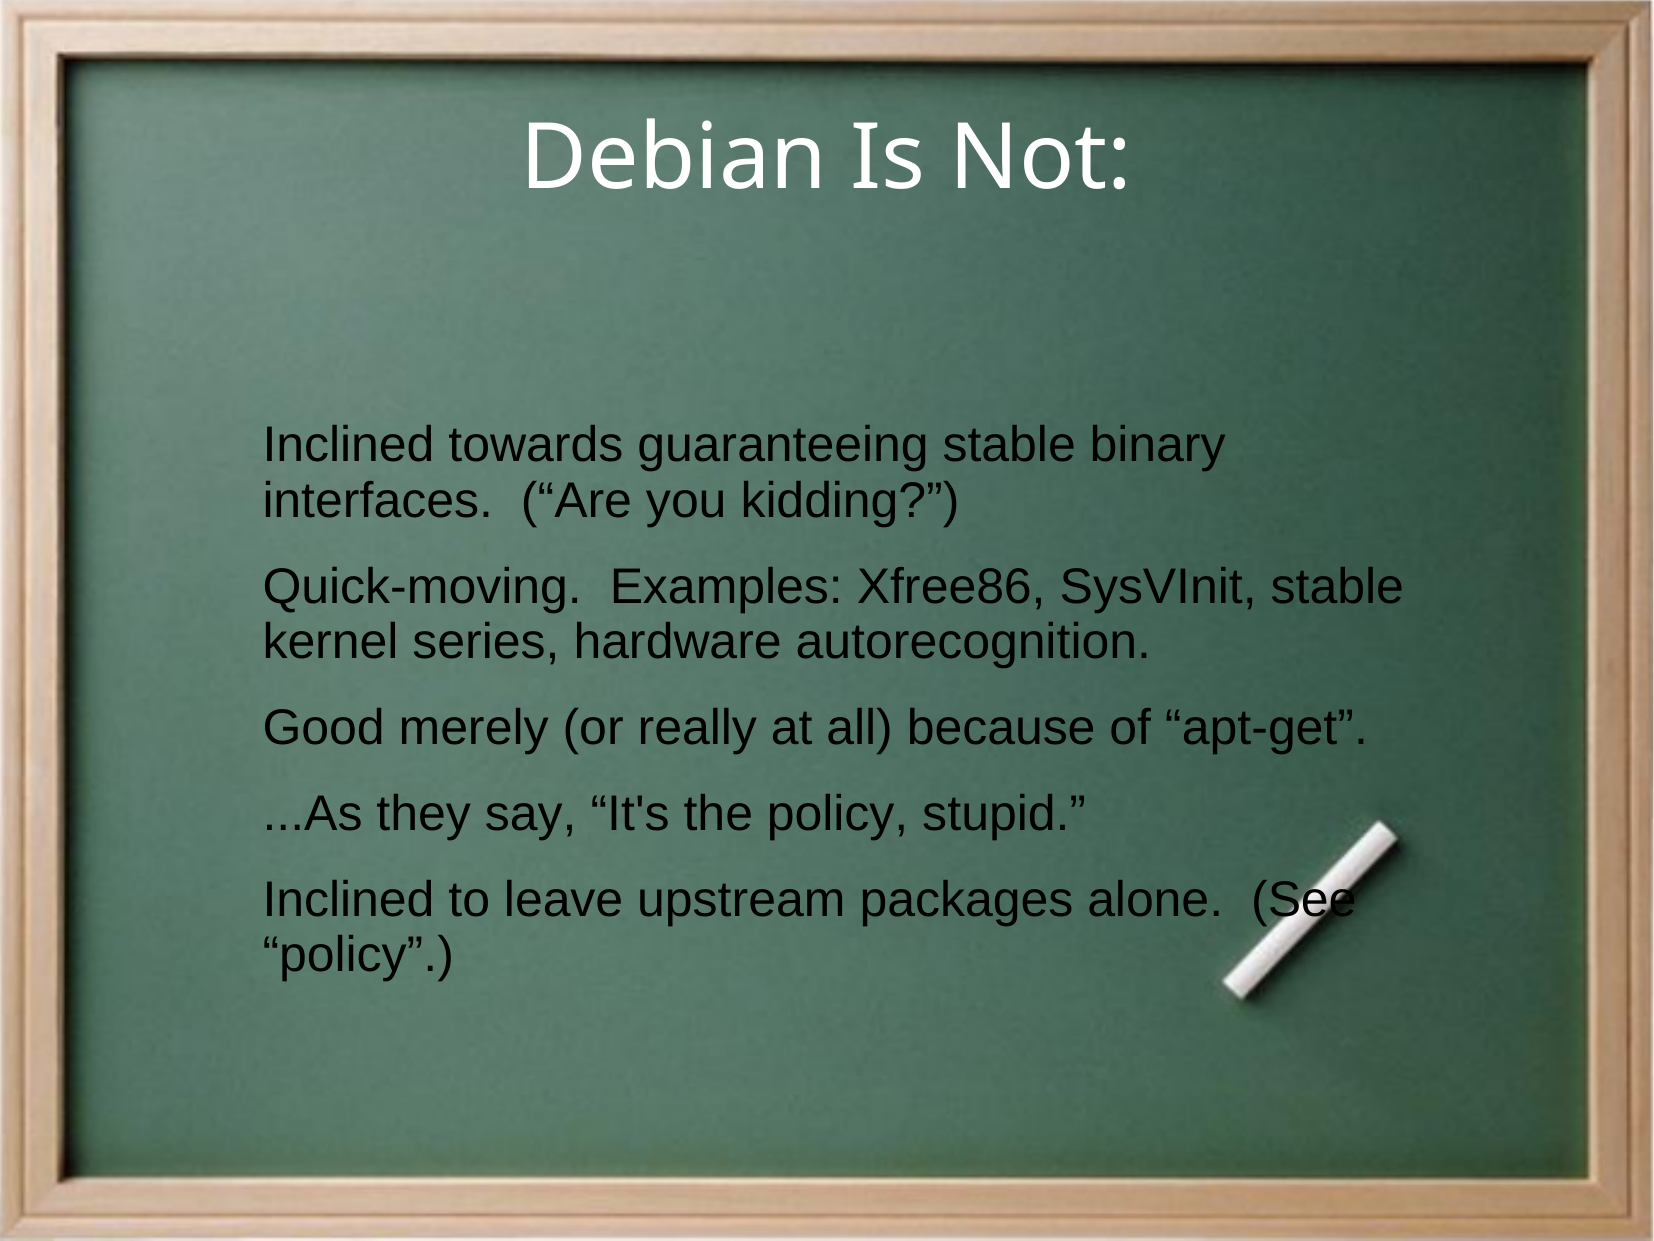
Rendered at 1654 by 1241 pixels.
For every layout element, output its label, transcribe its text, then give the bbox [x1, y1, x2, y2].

title Debian Is Not: [82, 56, 1571, 250]
picture [0, 0, 1654, 1241]
subtitle Inclined towards guaranteeing stable binary interfaces. (“Are you kidding?”) Quick-moving. Examples: Xfree86, SysVInit, stable kernel series, hardware autorecognition. Good merely (or really at all) because of “apt-get”. ...As they say, “It's the policy, stupid.” Inclined to leave upstream packages alone. (See “policy”.) [262, 297, 1426, 1102]
